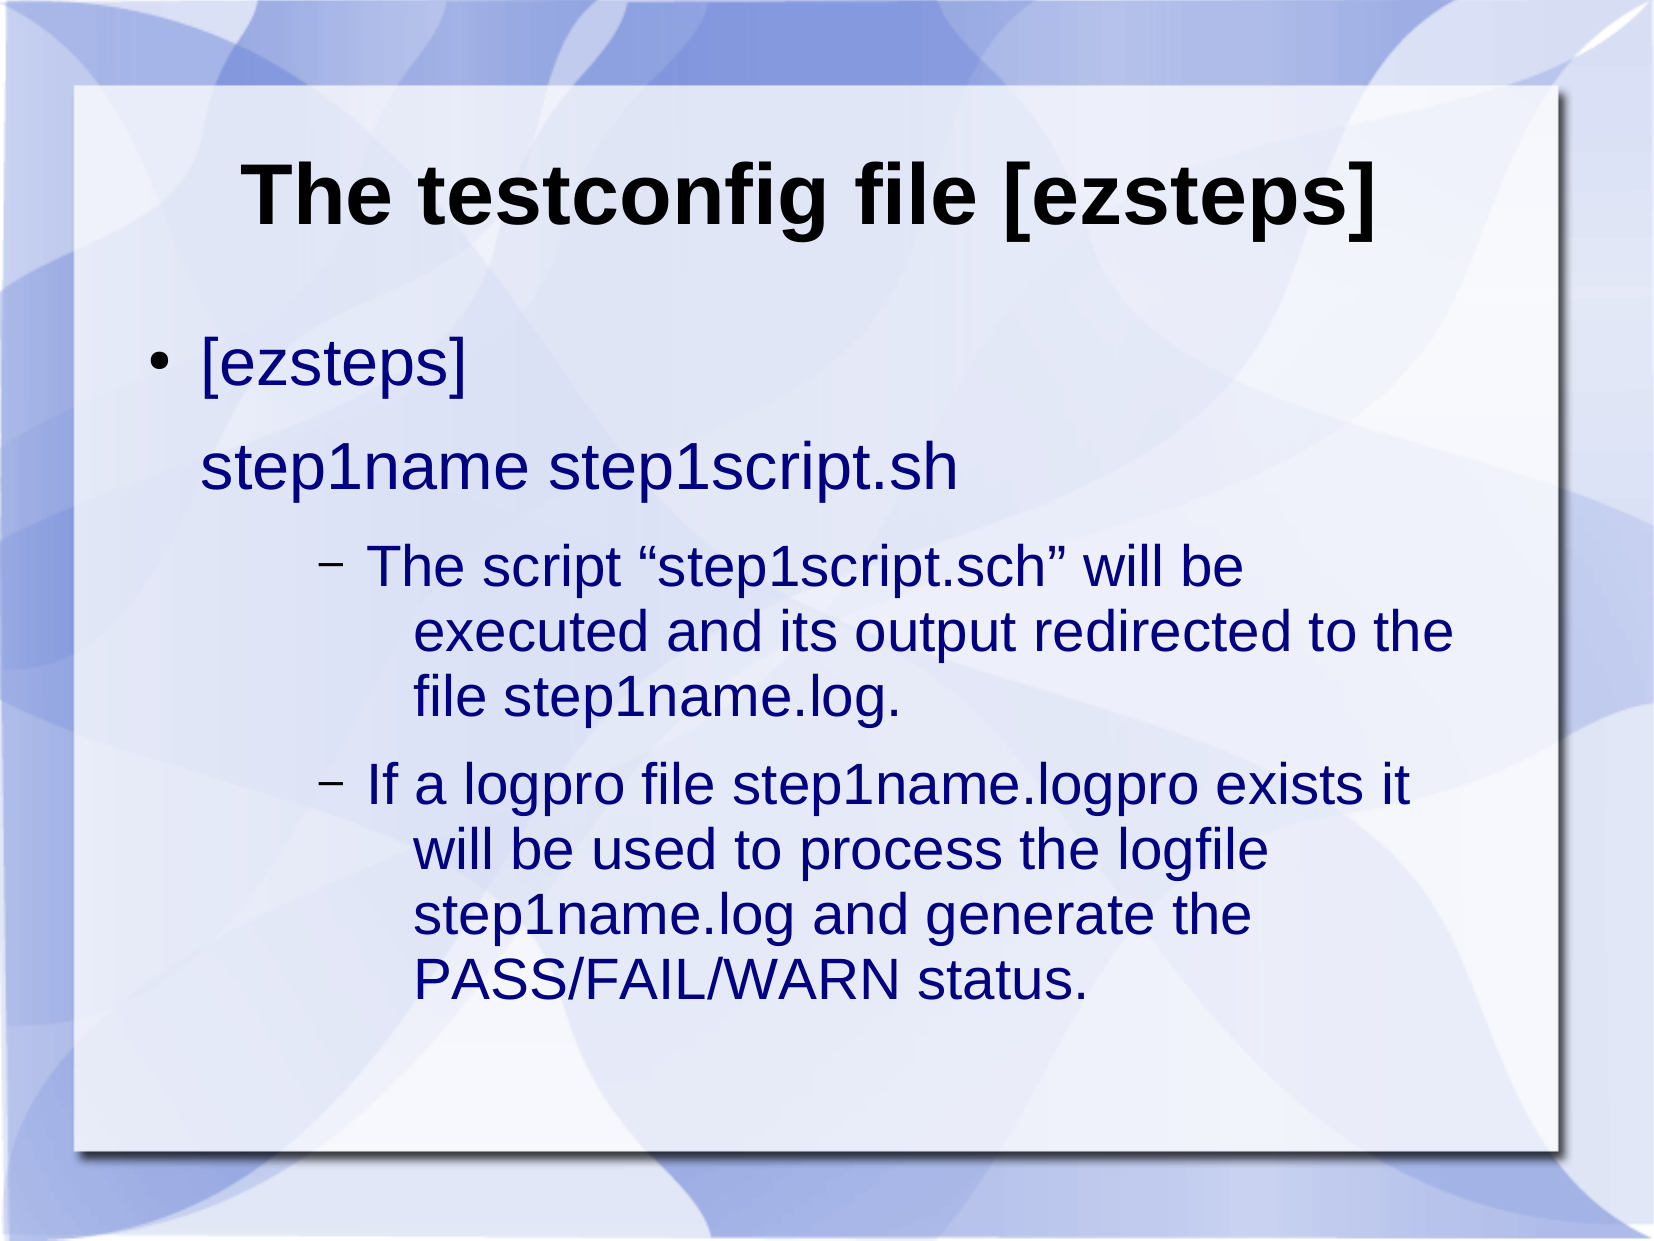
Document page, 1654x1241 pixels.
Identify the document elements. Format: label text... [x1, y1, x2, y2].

picture [0, 0, 1654, 1241]
title The testconfig file [ezsteps] [82, 90, 1536, 298]
list [ezsteps] step1name step1script.sh The script “step1script.sch” will be executed and its output redirected to the file step1name.log. If a logpro file step1name.logpro exists it will be used to process the logfile step1name.log and generate the PASS/FAIL/WARN status. [129, 324, 1489, 1045]
